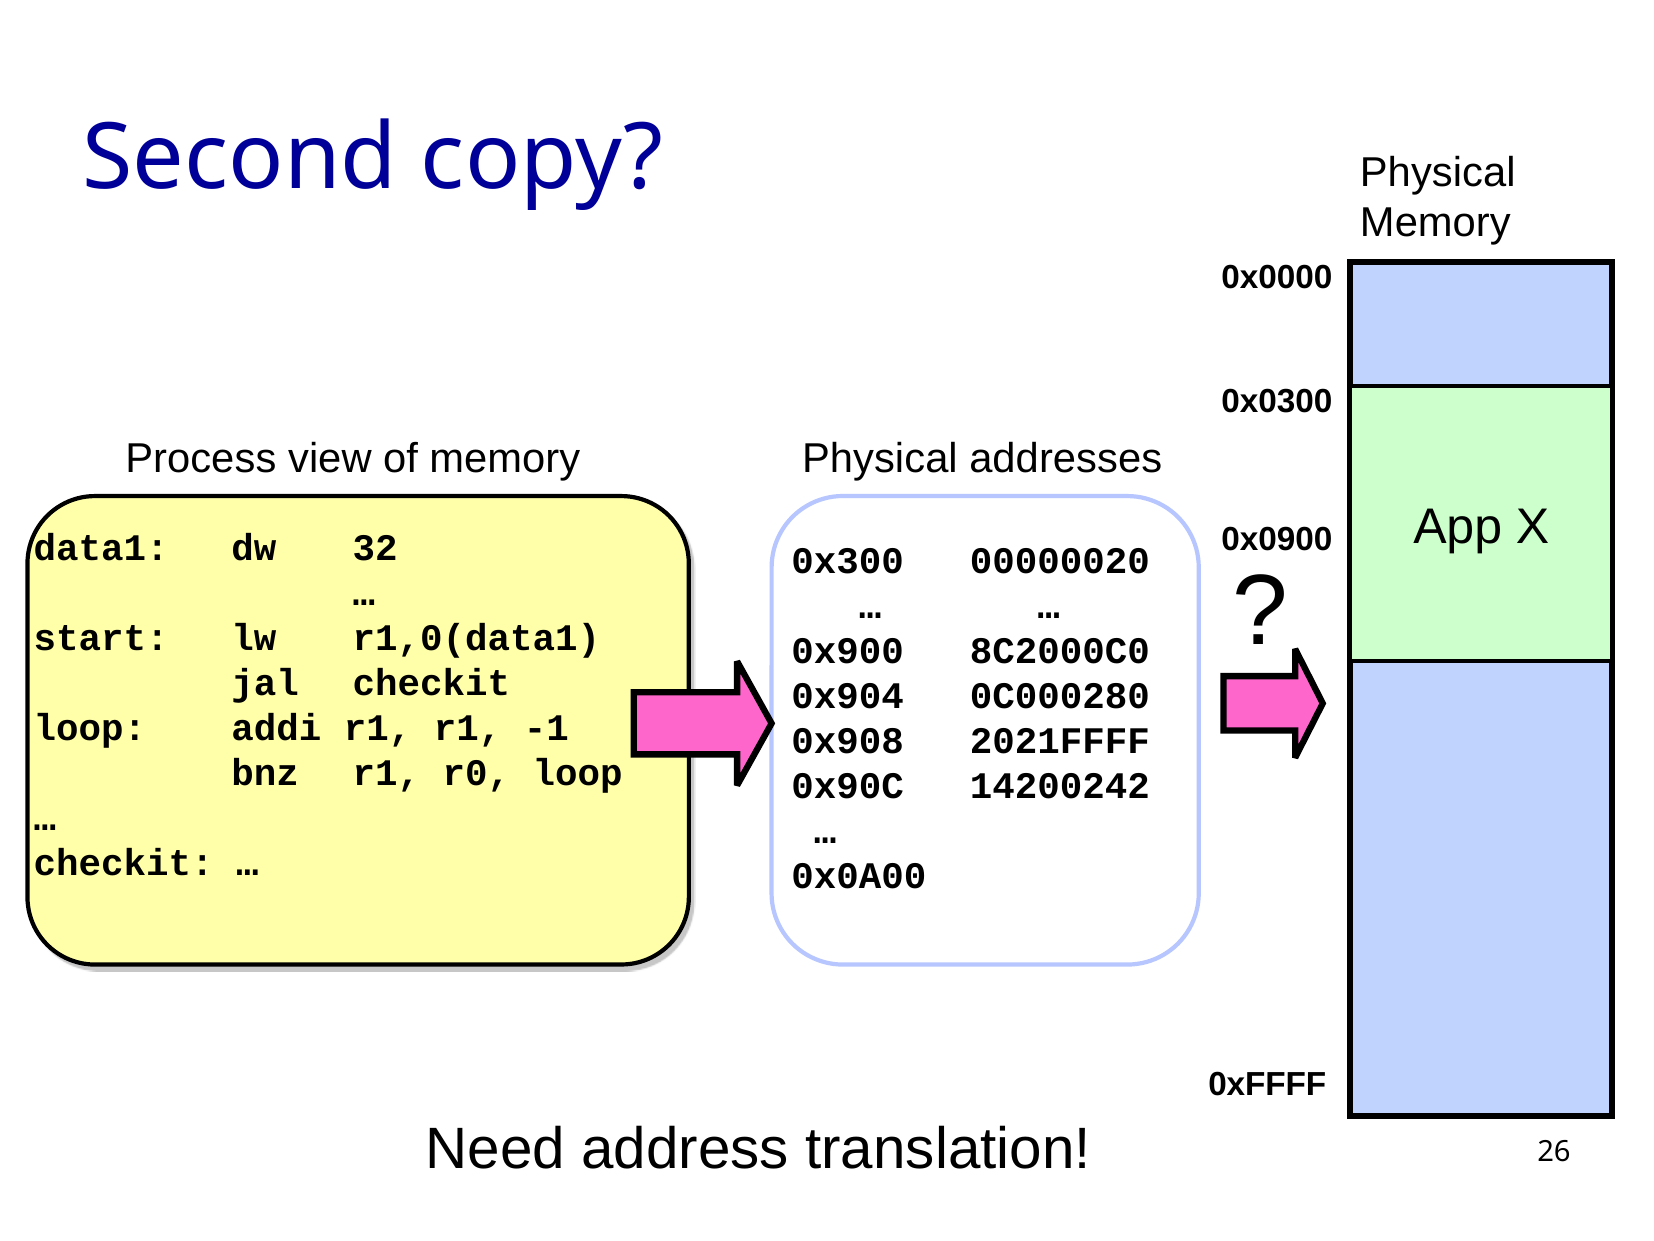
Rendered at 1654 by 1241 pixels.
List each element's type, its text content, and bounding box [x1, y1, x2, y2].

text_box Physical Memory [1345, 137, 1531, 253]
title Second copy? [82, 49, 1571, 257]
text_box Need address translation! [410, 1102, 1107, 1188]
text_box 0x0000 [1206, 247, 1348, 303]
text_box [717, 661, 772, 786]
text_box App X [1350, 385, 1613, 662]
text_box [48, 496, 669, 515]
text_box data1: dw 32 … start: lw r1,0(data1) jal checkit loop: addi r1, r1, -1 bnz r1, r0, loop … checkit: … [0, 515, 717, 891]
text_box [1350, 261, 1613, 385]
text_box ? [1217, 537, 1303, 673]
text_box [1350, 662, 1613, 1117]
text_box 0x300 00000020 … … 0x900 8C2000C0 0x904 0C000280 0x908 2021FFFF 0x90C 14200242 … 0x0A00 [757, 528, 1213, 904]
text_box [772, 904, 1198, 965]
text_box 0x0900 [1206, 509, 1348, 565]
text_box 0x0300 [1206, 371, 1348, 427]
text_box Physical addresses [787, 423, 1178, 489]
text_box [27, 891, 689, 965]
text_box 0xFFFF [1193, 1055, 1342, 1110]
text_box [1223, 664, 1323, 758]
text_box [783, 496, 1187, 528]
text_box Process view of memory [110, 423, 596, 489]
